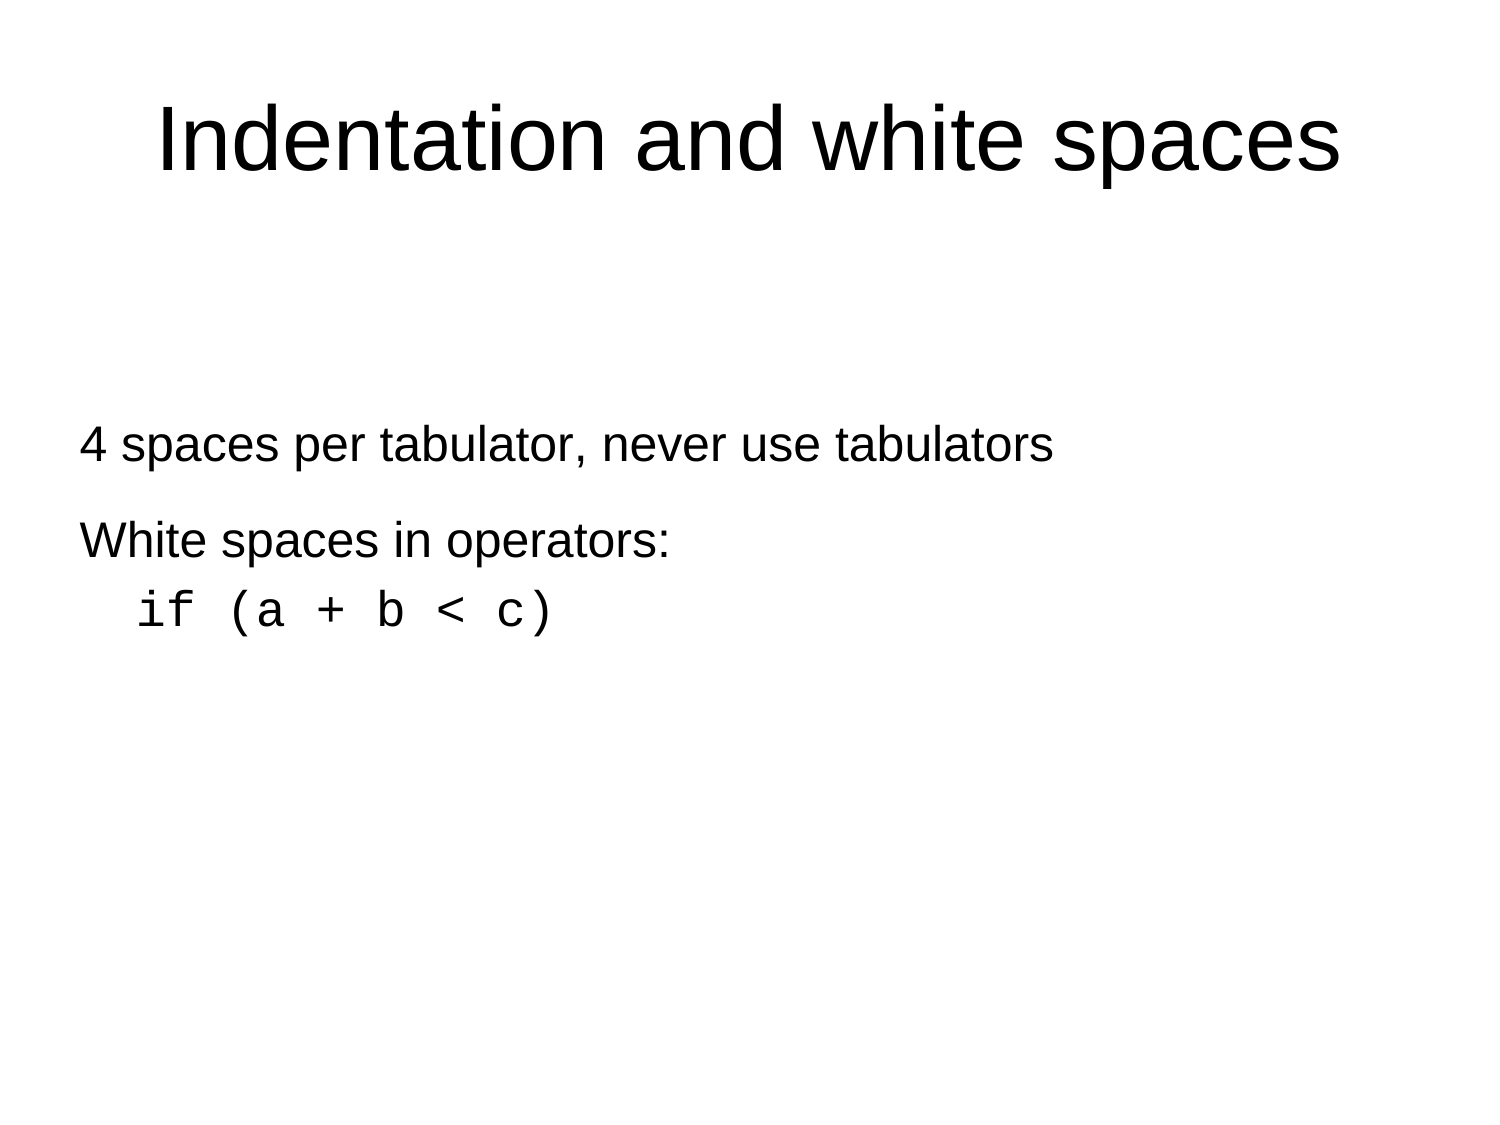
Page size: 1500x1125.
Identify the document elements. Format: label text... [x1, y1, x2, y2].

title Indentation and white spaces [75, 45, 1426, 233]
list 4 spaces per tabulator, never use tabulators White spaces in operators: if (a + b < c) [64, 408, 1415, 1125]
